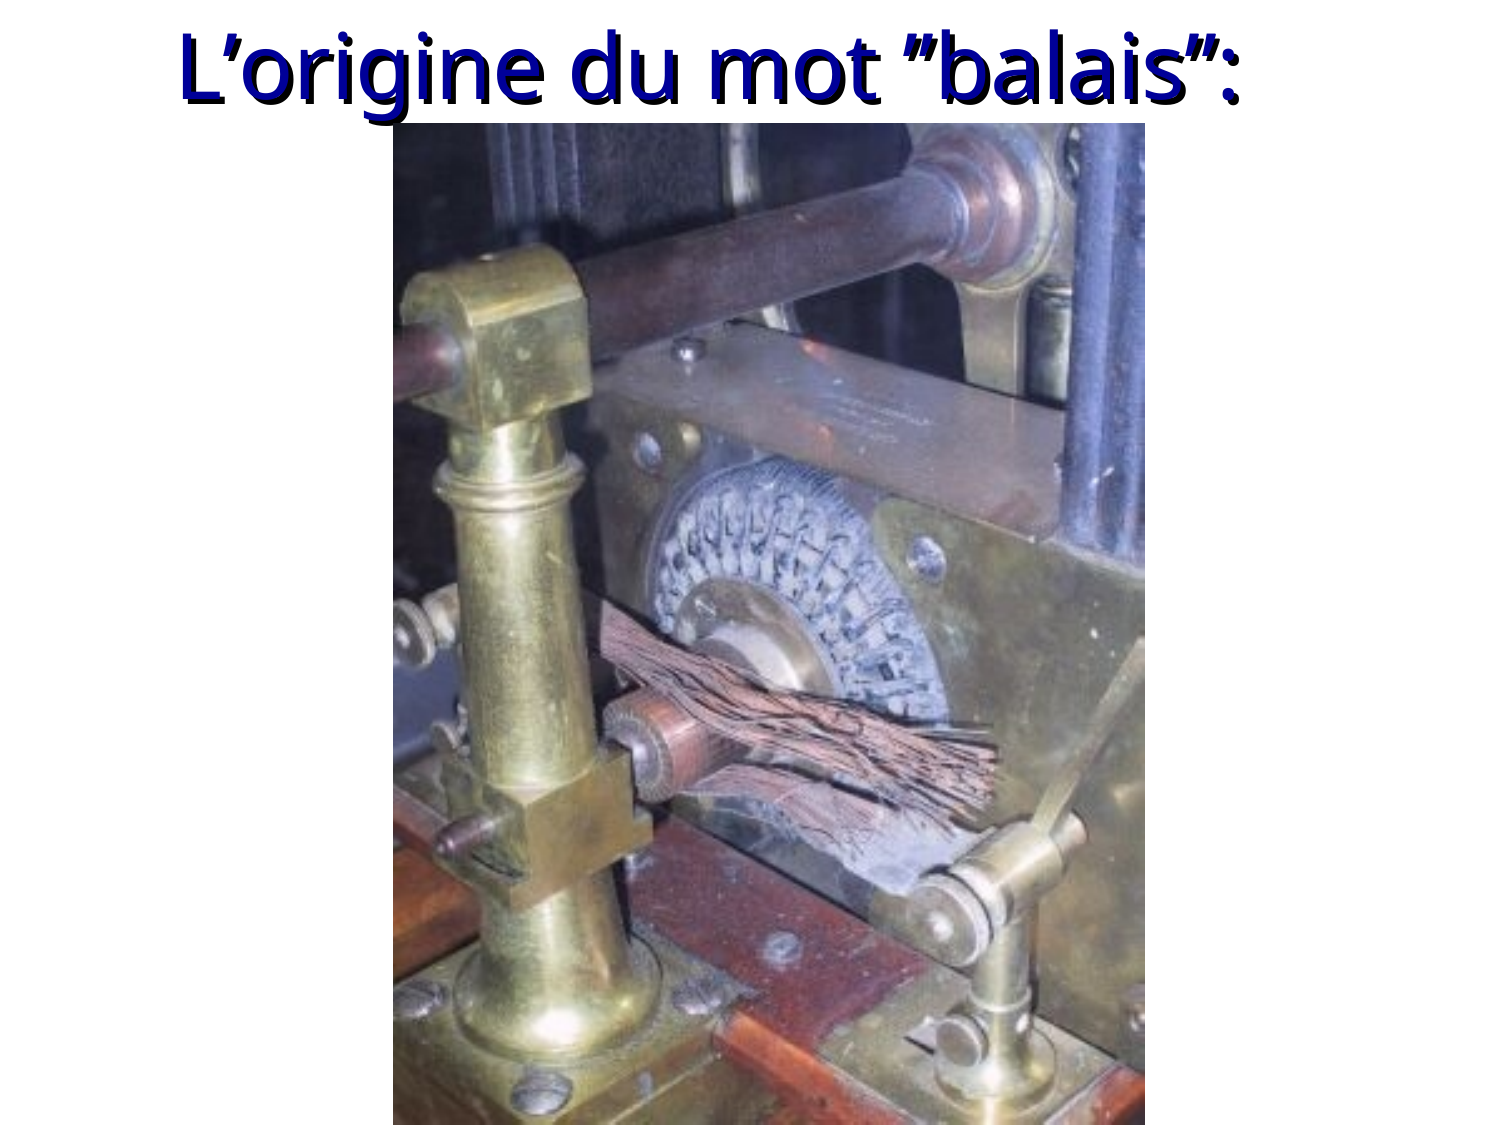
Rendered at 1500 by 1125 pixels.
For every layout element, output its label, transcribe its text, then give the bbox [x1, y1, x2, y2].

title L’origine du mot ’’balais’’: [82, 0, 1358, 126]
picture [393, 123, 1145, 1125]
